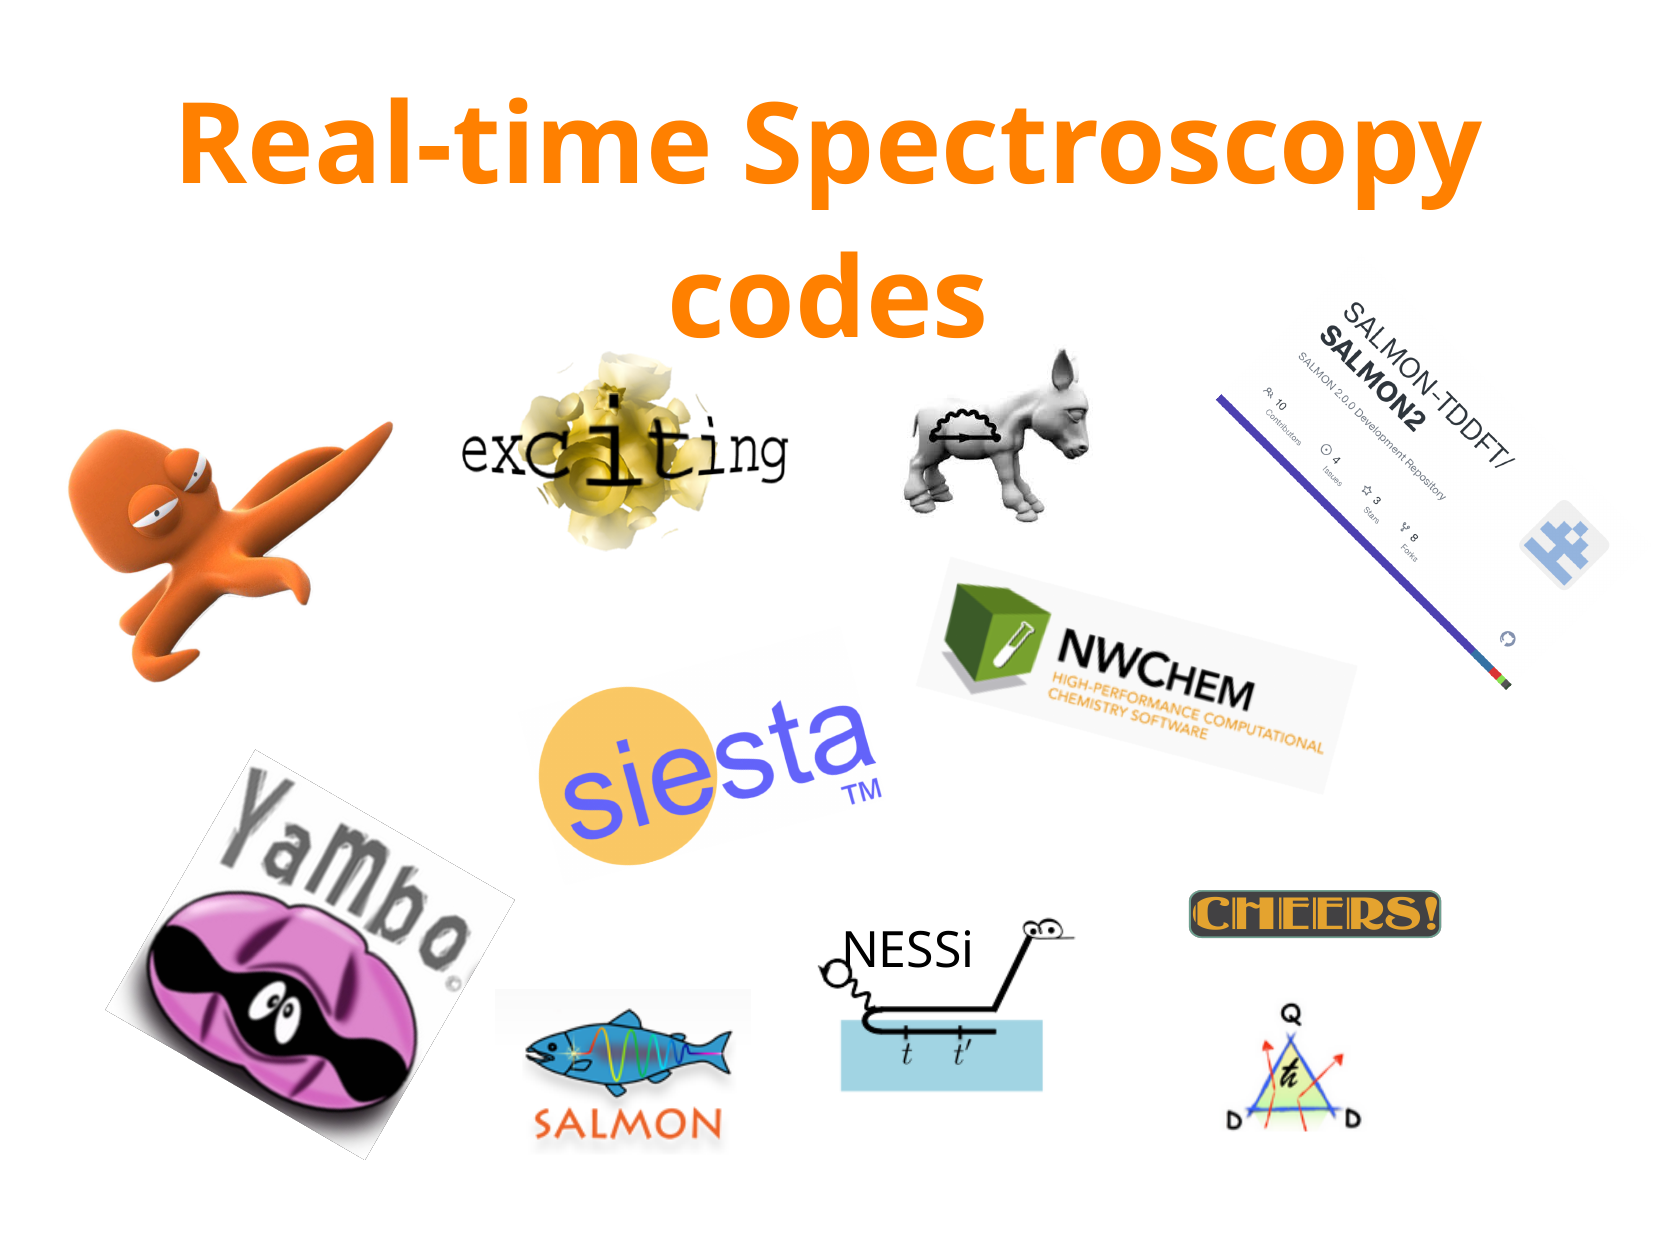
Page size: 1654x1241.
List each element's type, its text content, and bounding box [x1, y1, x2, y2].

picture [0, 255, 811, 750]
picture [518, 626, 886, 886]
text_box Real-time Spectroscopy codes [3, 56, 1654, 382]
picture [495, 989, 751, 1171]
picture [810, 891, 1082, 1096]
picture [1178, 809, 1445, 1168]
picture [900, 344, 1093, 526]
picture [915, 556, 1358, 796]
picture [1215, 255, 1651, 691]
picture [105, 749, 515, 1160]
text_box NESSi [826, 906, 1037, 997]
